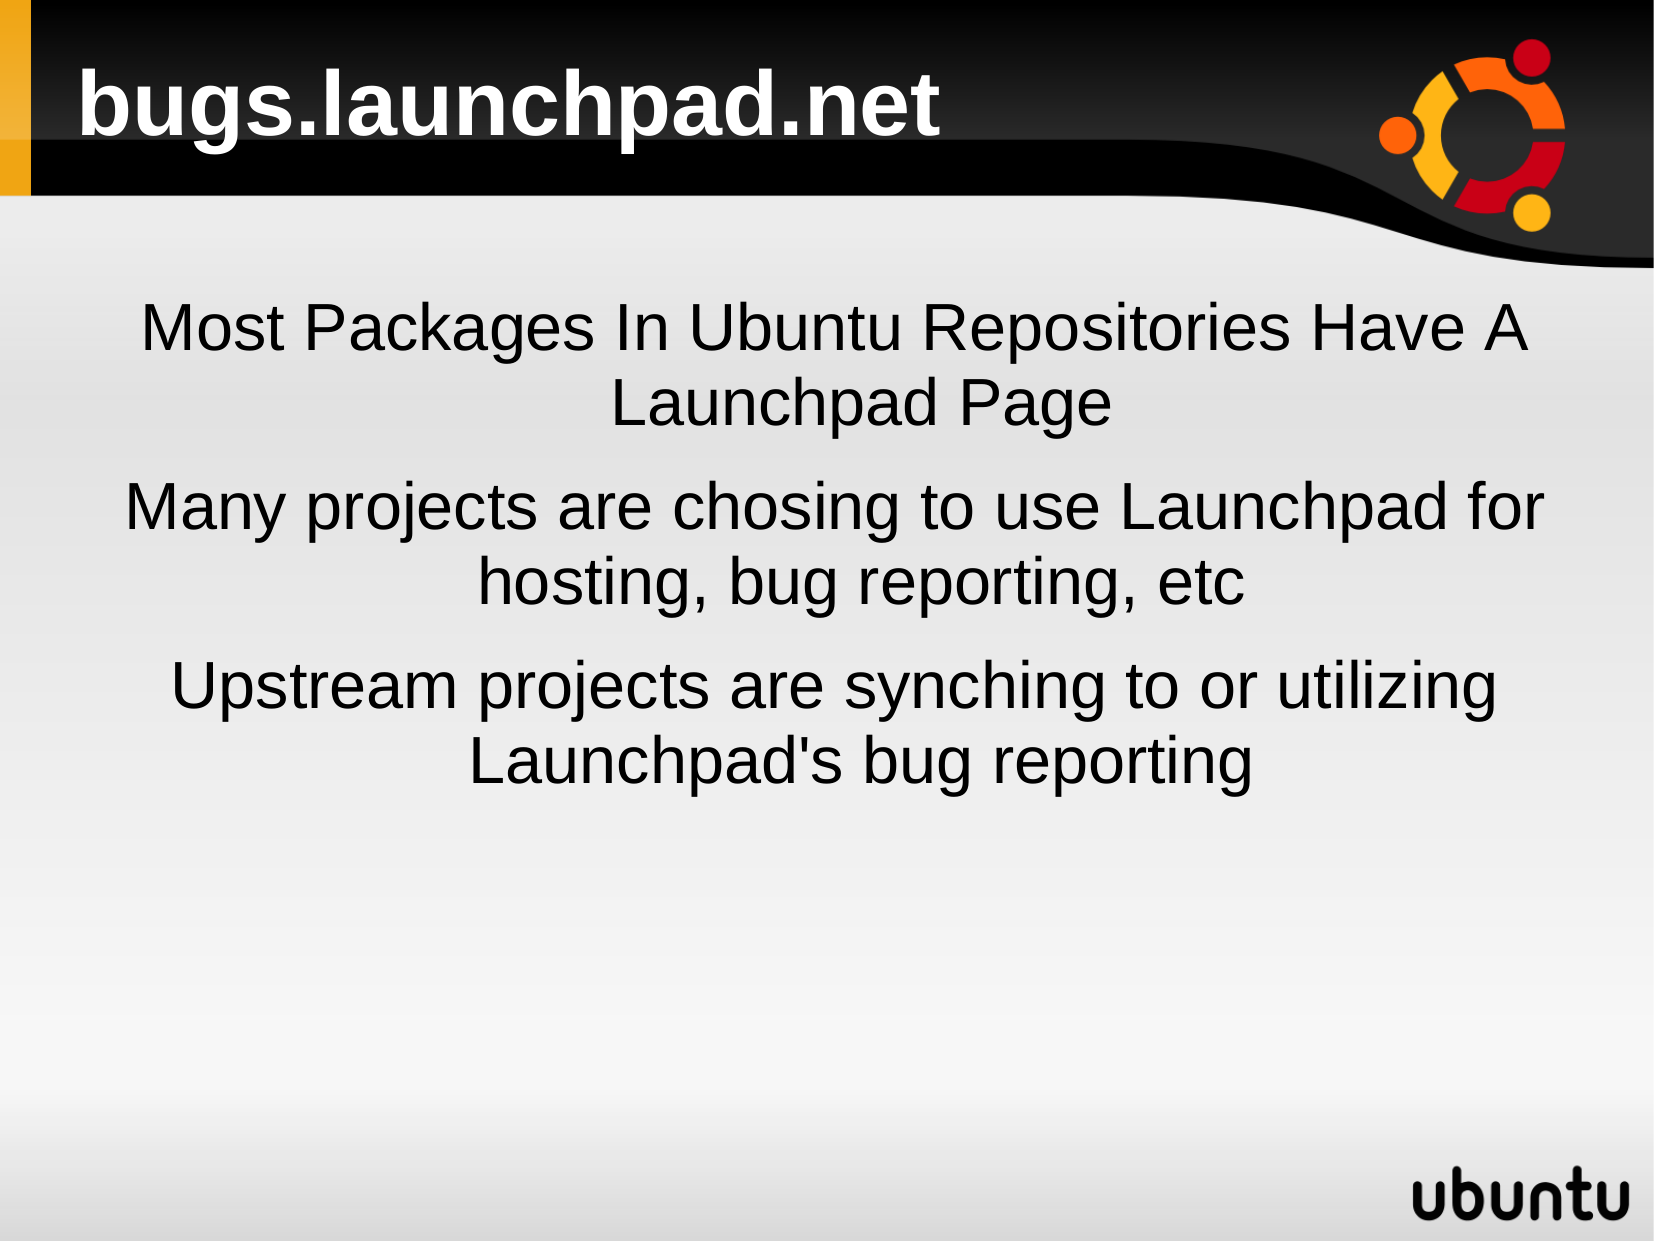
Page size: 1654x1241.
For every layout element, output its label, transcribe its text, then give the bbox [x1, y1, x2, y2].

title bugs.launchpad.net [76, 7, 1565, 200]
list Most Packages In Ubuntu Repositories Have A Launchpad Page Many projects are chosing to use Launchpad for hosting, bug reporting, etc Upstream projects are synching to or utilizing Launchpad's bug reporting [82, 290, 1571, 1094]
picture [0, 0, 1654, 1241]
